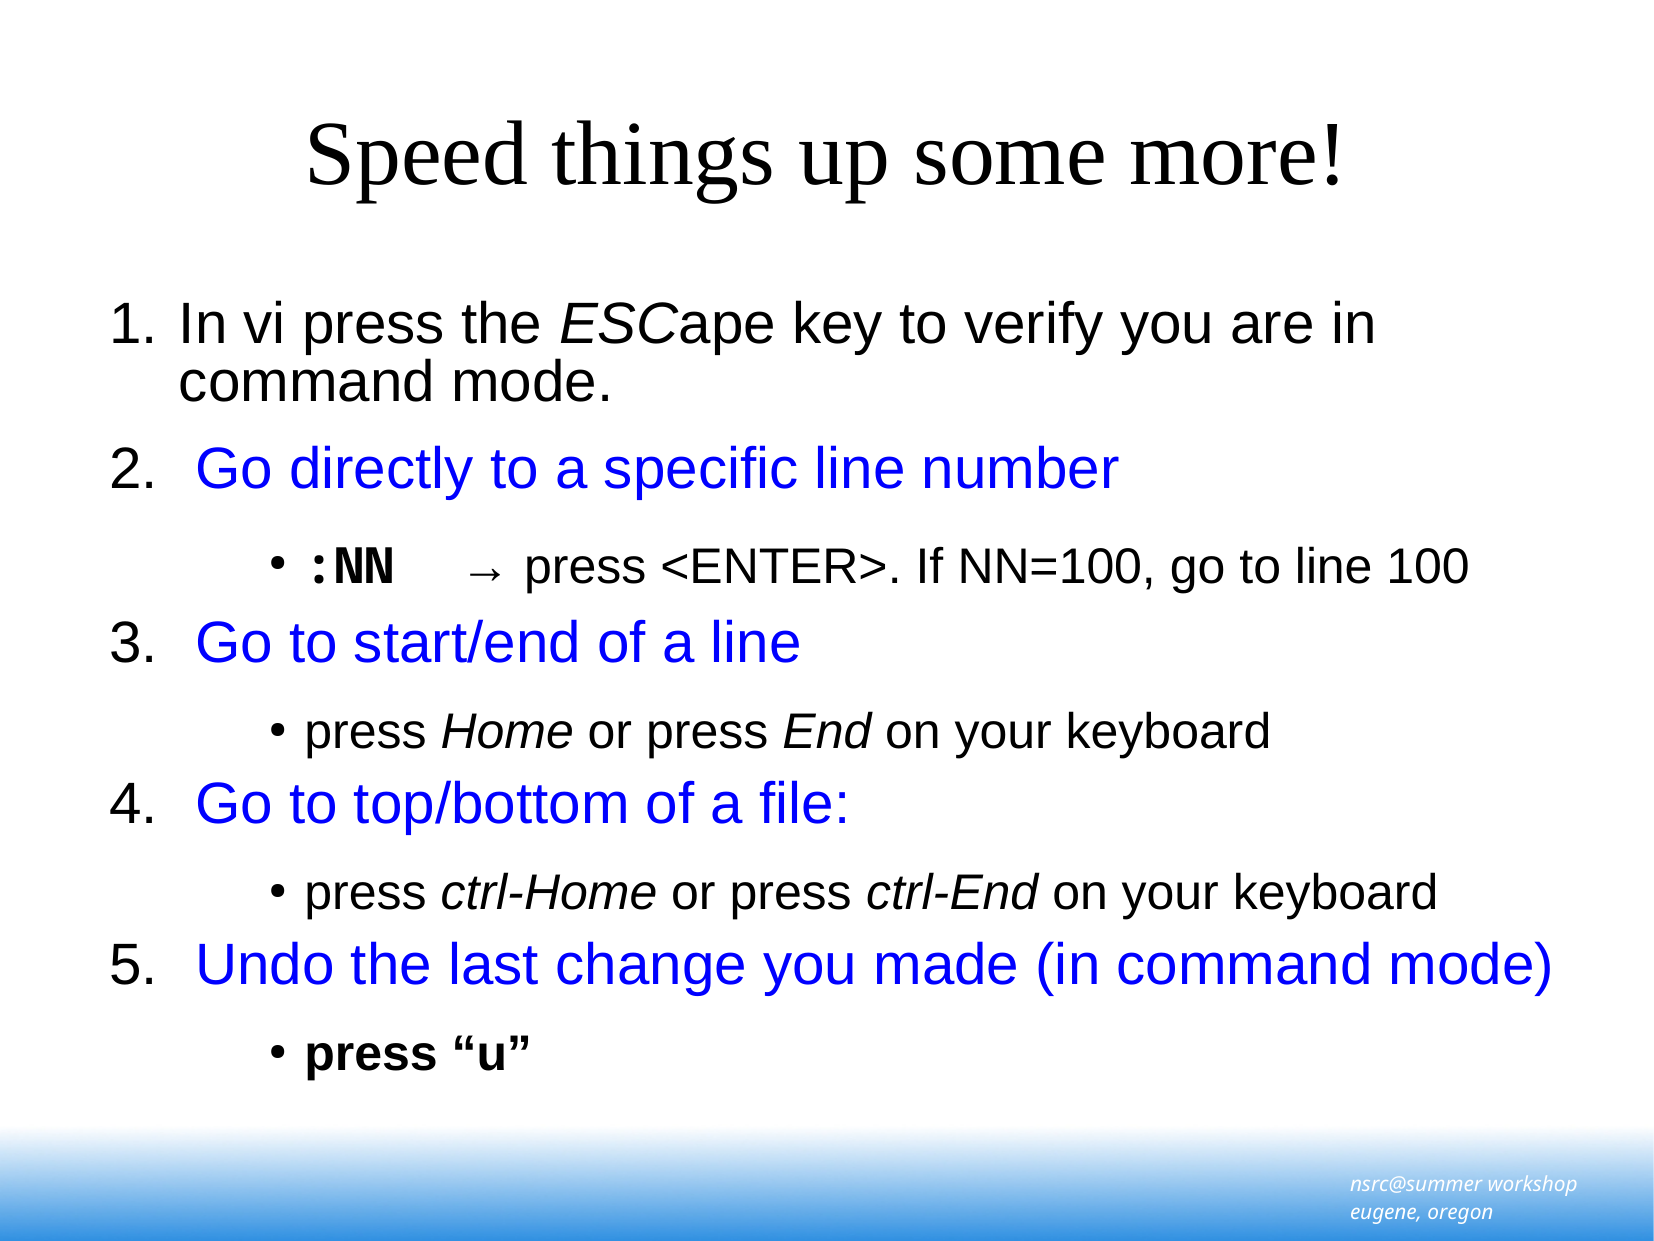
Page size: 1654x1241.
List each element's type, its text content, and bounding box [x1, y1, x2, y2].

picture [0, 1124, 1654, 1241]
list In vi press the ESCape key to verify you are in command mode. Go directly to a specific line number :NN → press <ENTER>. If NN=100, go to line 100 Go to start/end of a line press Home or press End on your keyboard Go to top/bottom of a file: press ctrl-Home or press ctrl-End on your keyboard Undo the last change you made (in command mode) press “u” [91, 297, 1583, 1088]
title Speed things up some more! [121, 73, 1534, 233]
